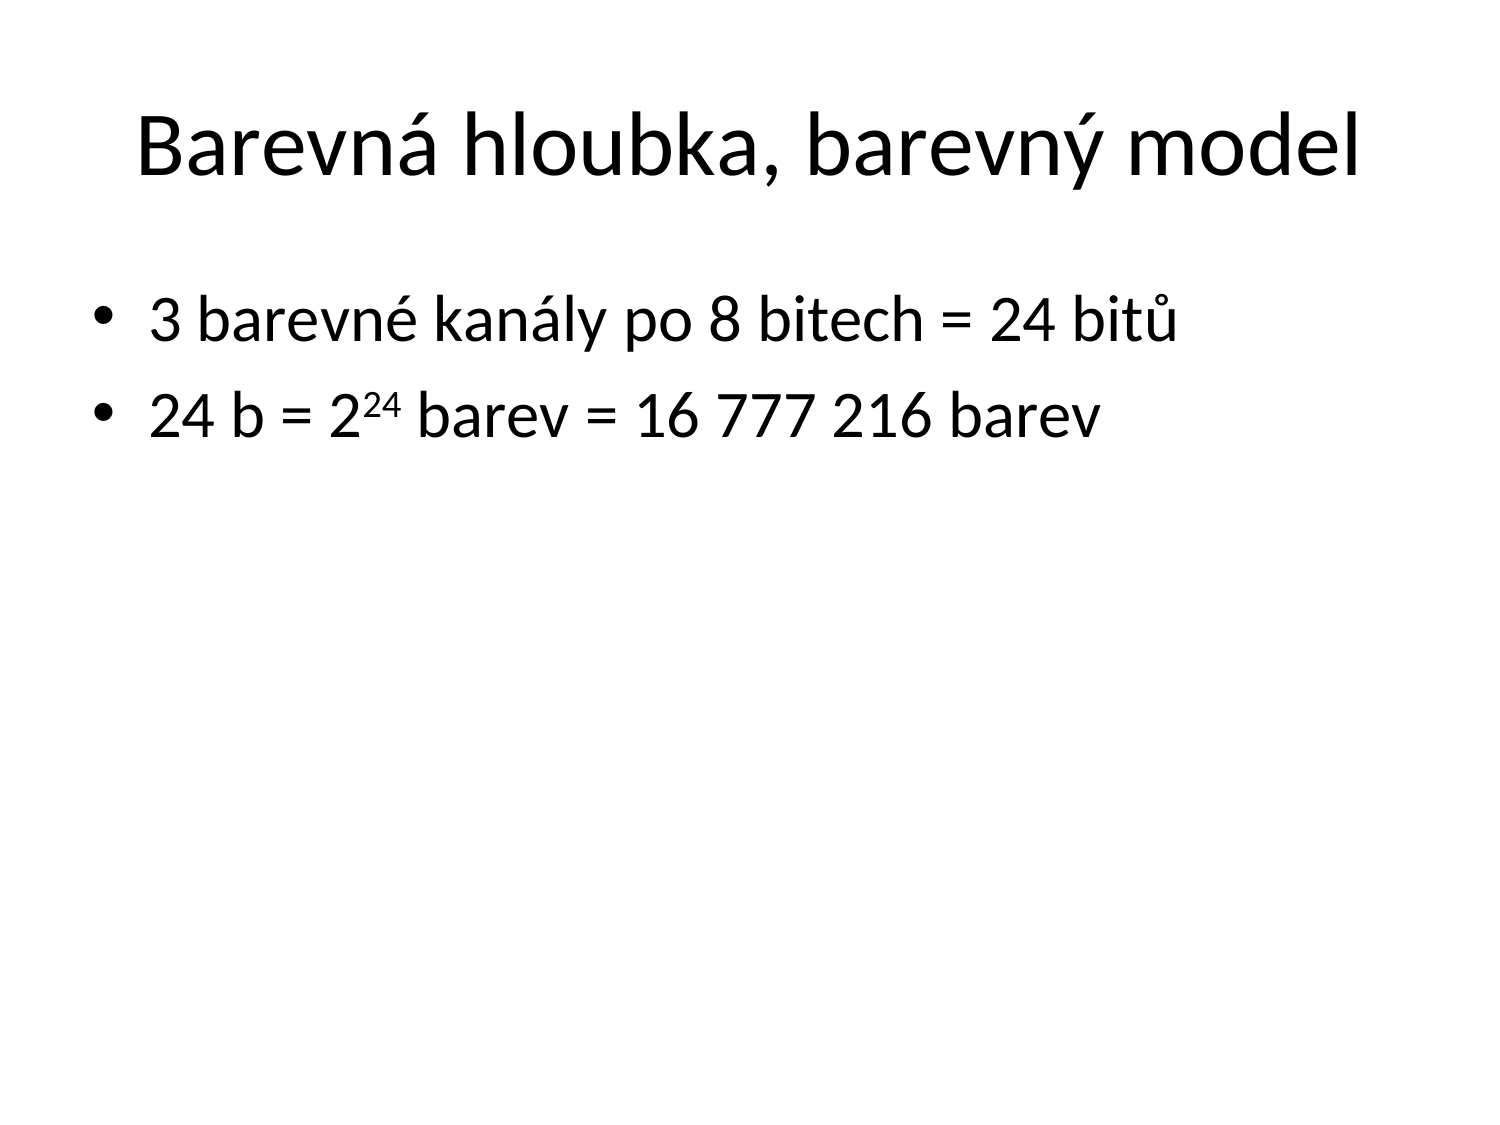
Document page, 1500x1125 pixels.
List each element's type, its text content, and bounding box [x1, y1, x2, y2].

title Barevná hloubka, barevný model [75, 45, 1426, 233]
list 3 barevné kanály po 8 bitech = 24 bitů 24 b = 224 barev = 16 777 216 barev [76, 267, 1427, 1010]
